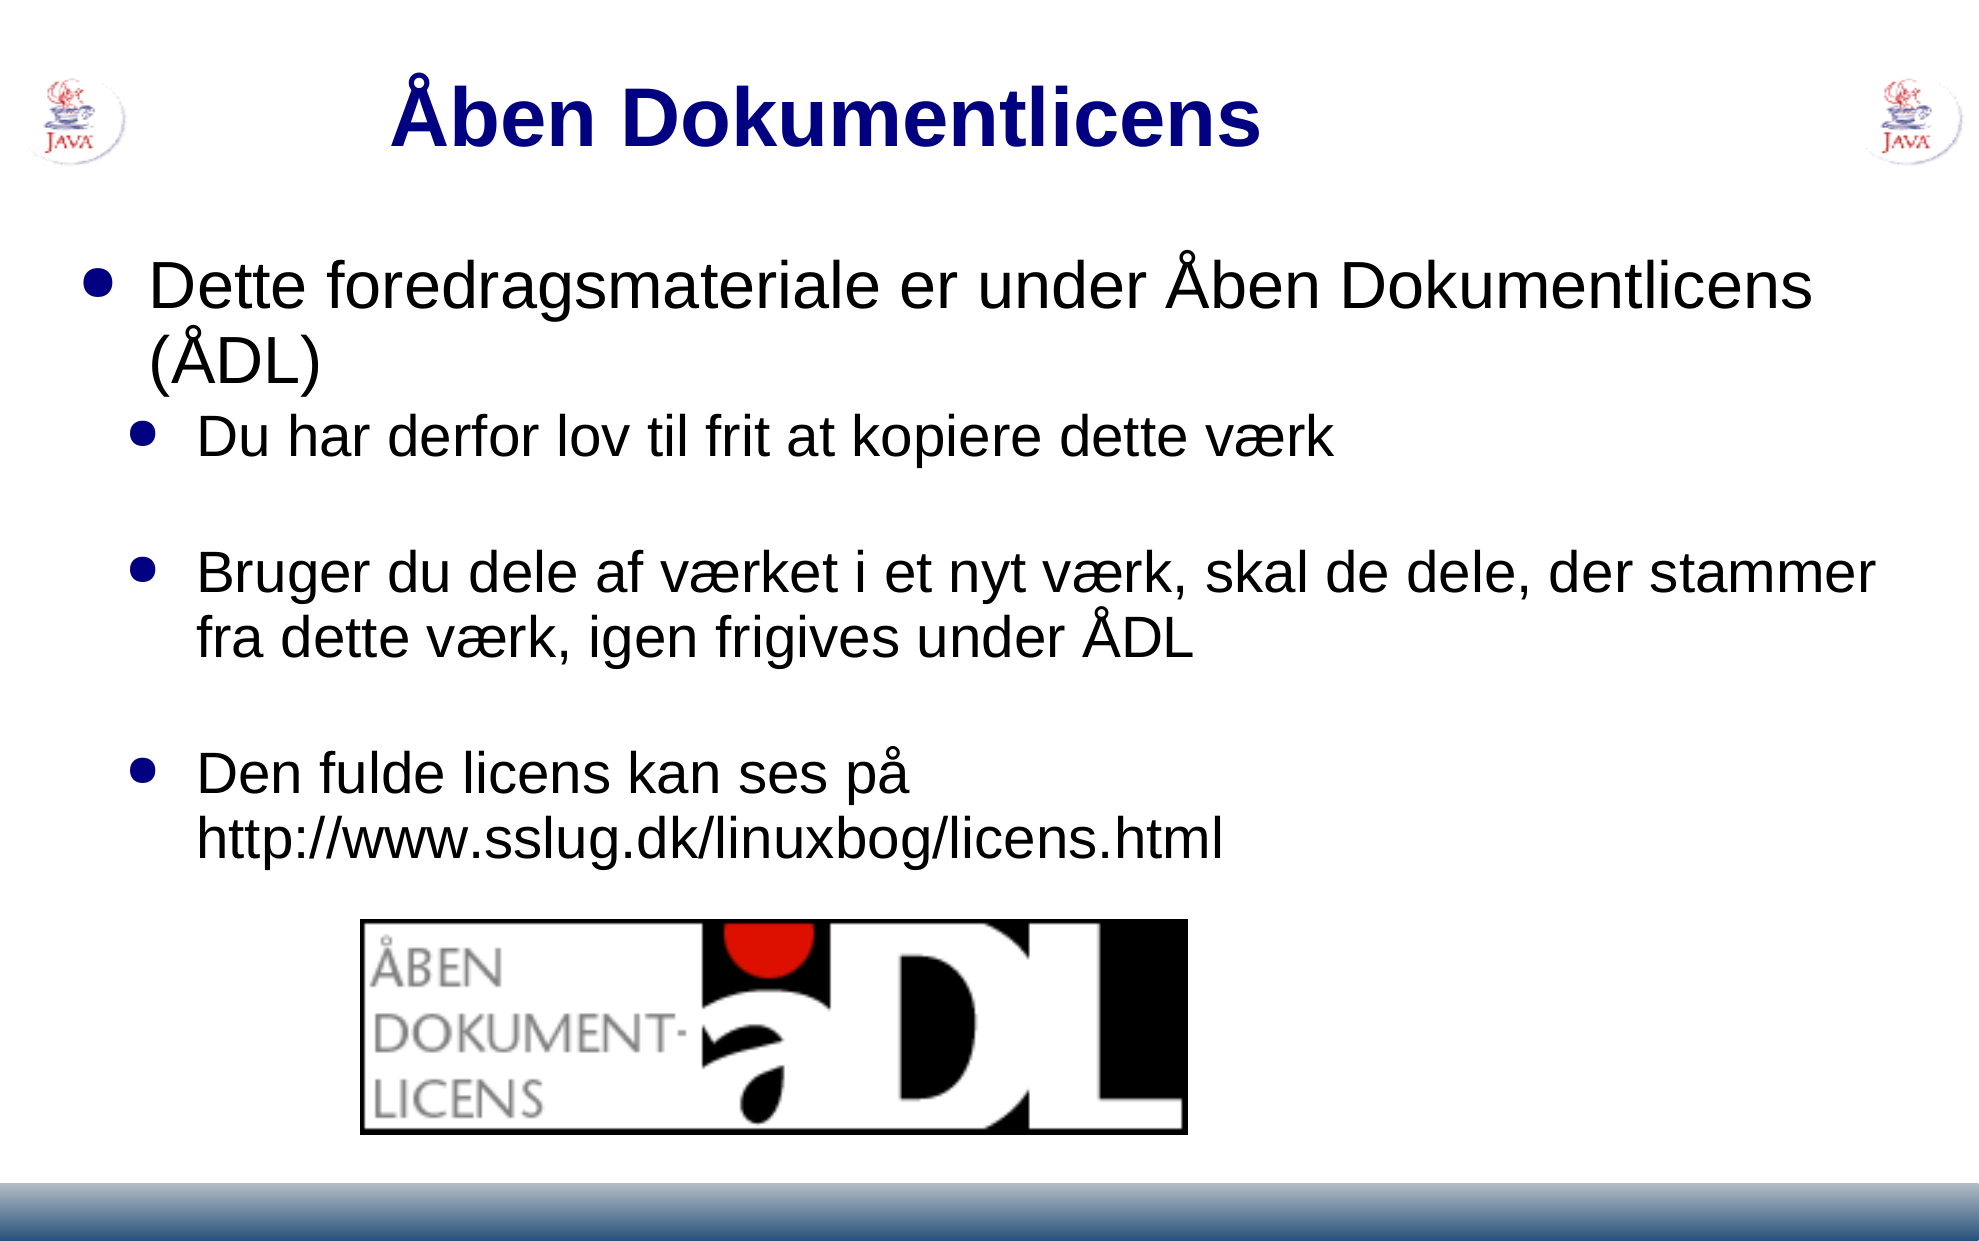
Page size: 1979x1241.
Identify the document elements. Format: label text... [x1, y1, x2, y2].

title Åben Dokumentlicens [119, 14, 1534, 222]
picture [12, 71, 119, 169]
list Dette foredragsmateriale er under Åben Dokumentlicens (ÅDL) Du har derfor lov til frit at kopiere dette værk Bruger du dele af værket i et nyt værk, skal de dele, der stammer fra dette værk, igen frigives under ÅDL Den fulde licens kan ses på http://www.sslug.dk/linuxbog/licens.html [66, 248, 1903, 1148]
picture [360, 919, 1188, 1135]
picture [1849, 71, 1968, 169]
